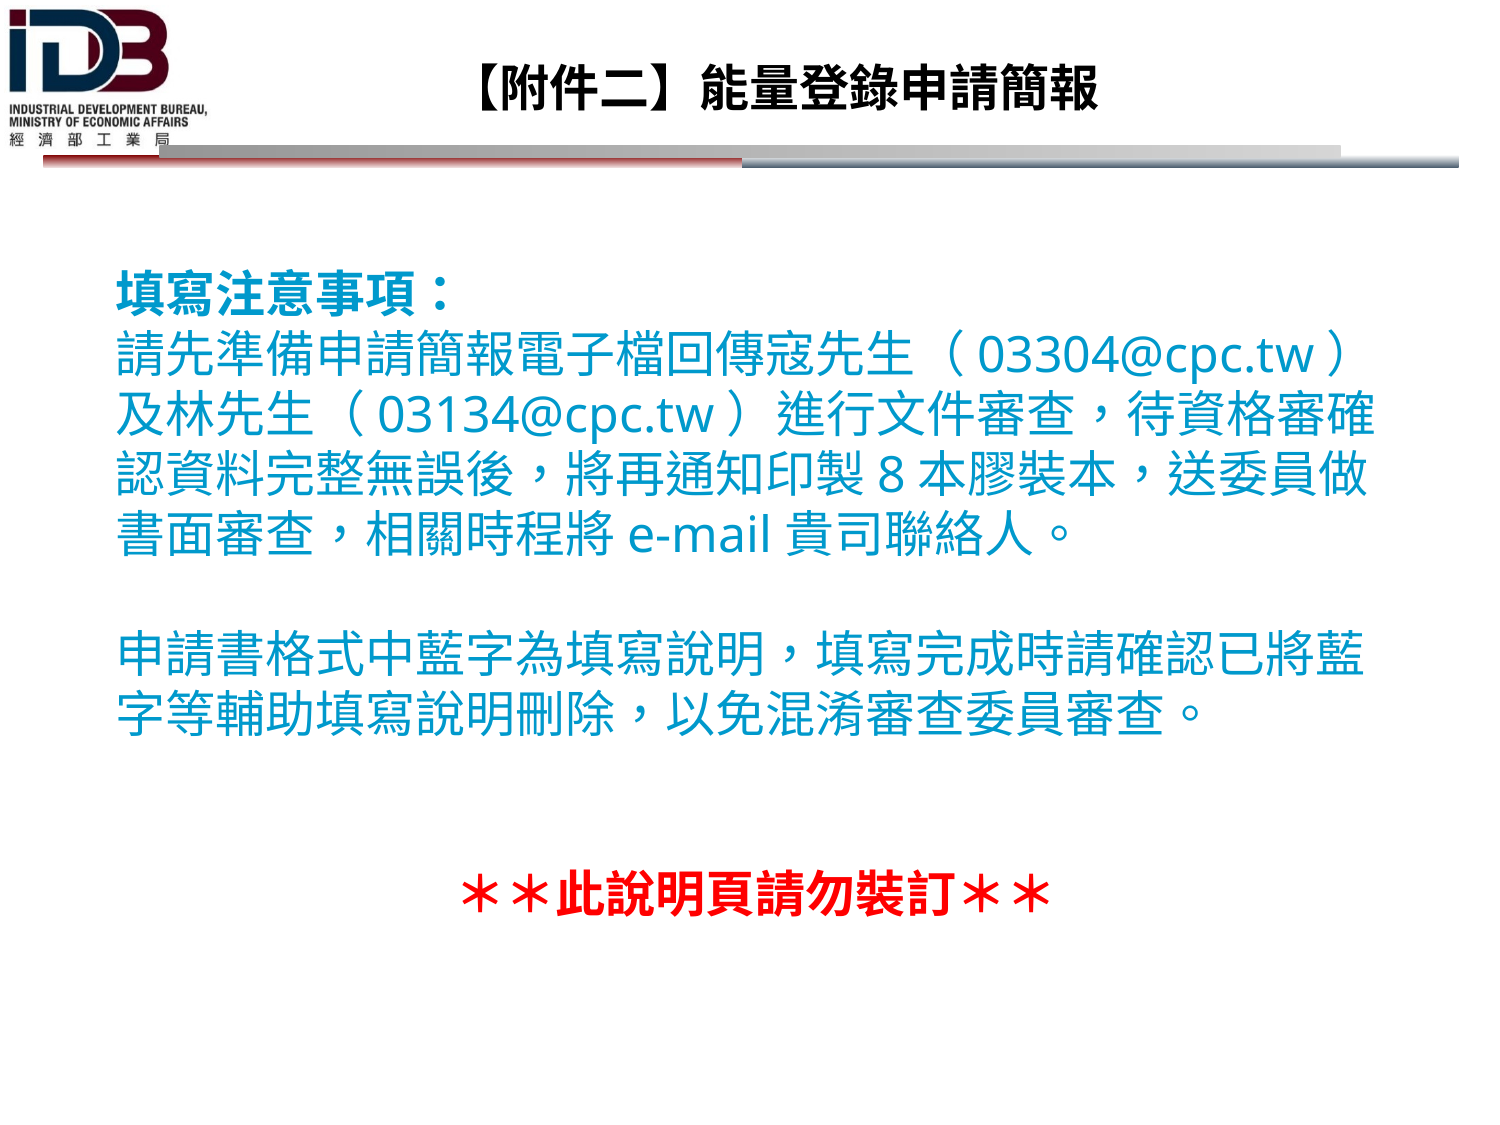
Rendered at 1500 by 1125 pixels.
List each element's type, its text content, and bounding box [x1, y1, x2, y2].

text_box 填寫注意事項： 請先準備申請簡報電子檔回傳寇先生（03304@cpc.tw）及林先生（03134@cpc.tw）進行文件審查，待資格審確認資料完整無誤後，將再通知印製8本膠裝本，送委員做書面審查，相關時程將e-mail貴司聯絡人。 申請書格式中藍字為填寫說明，填寫完成時請確認已將藍字等輔助填寫說明刪除，以免混淆審查委員審查。 ＊＊此說明頁請勿裝訂＊＊ [100, 255, 1412, 1035]
text_box 【附件二】能量登錄申請簡報 [213, 72, 1336, 124]
text_box [159, 146, 1341, 158]
text_box 【附件二】能量登錄申請簡報 [863, 72, 885, 85]
